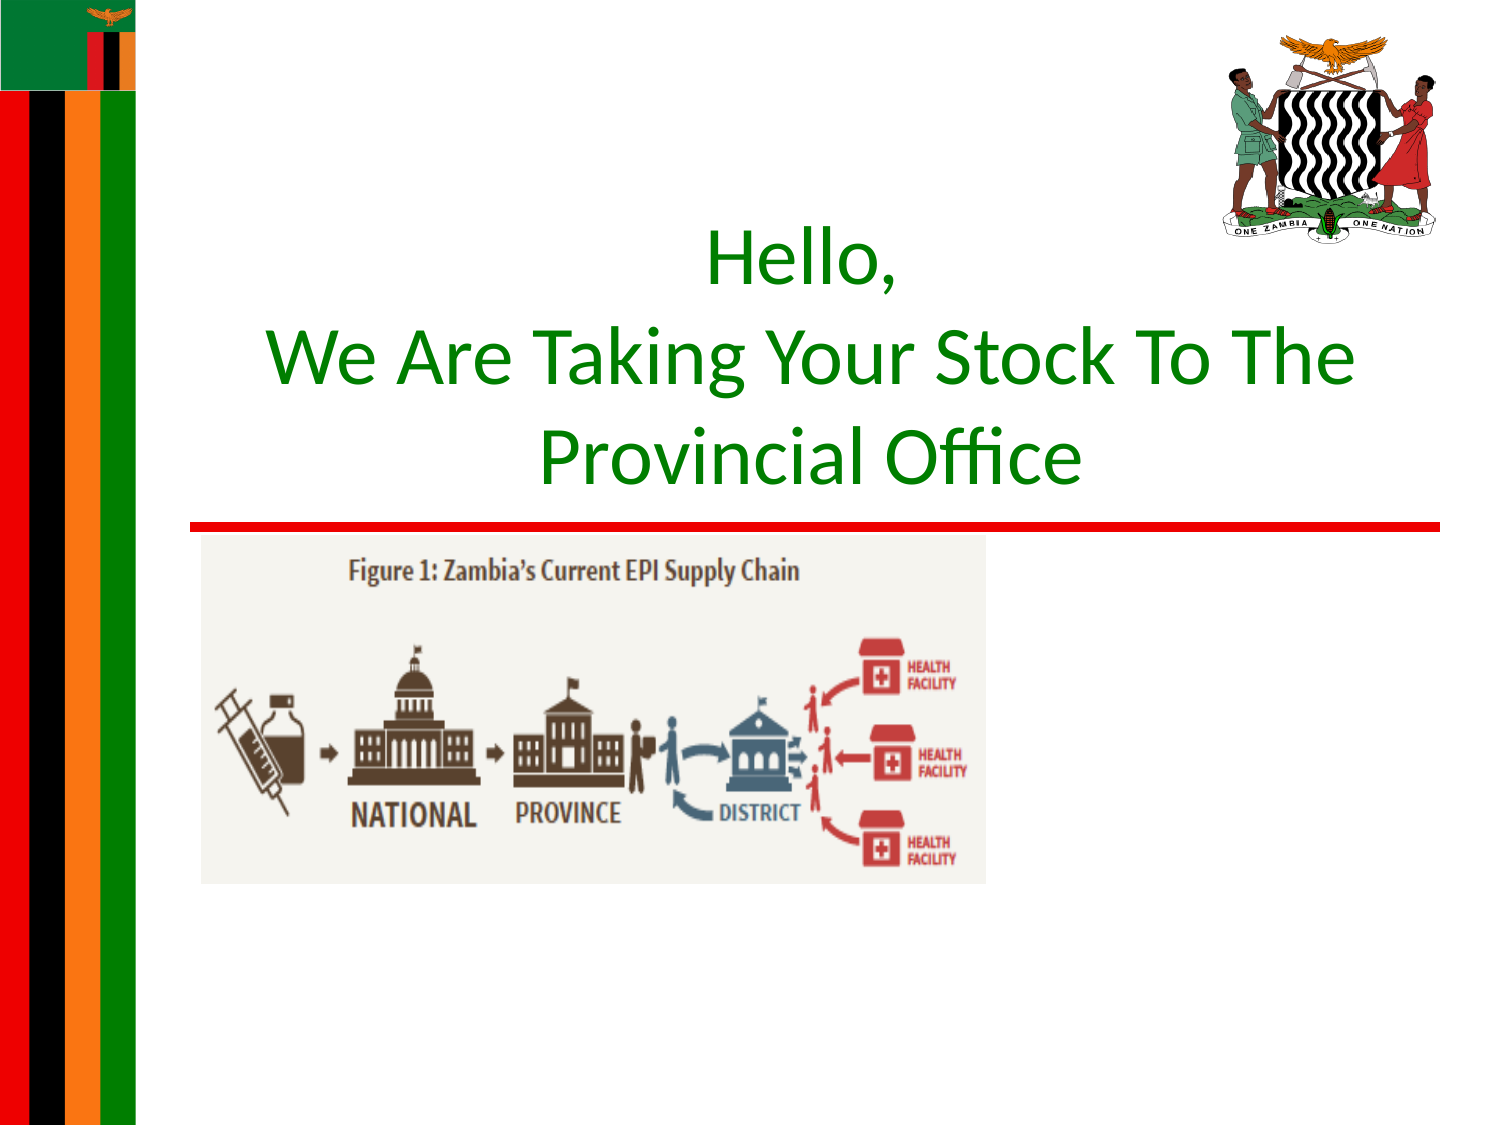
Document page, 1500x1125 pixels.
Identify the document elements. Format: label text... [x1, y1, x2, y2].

picture [0, 0, 136, 91]
picture [1222, 35, 1436, 244]
title Hello, We Are Taking Your Stock To The Provincial Office [134, 273, 1490, 509]
picture [201, 535, 986, 884]
